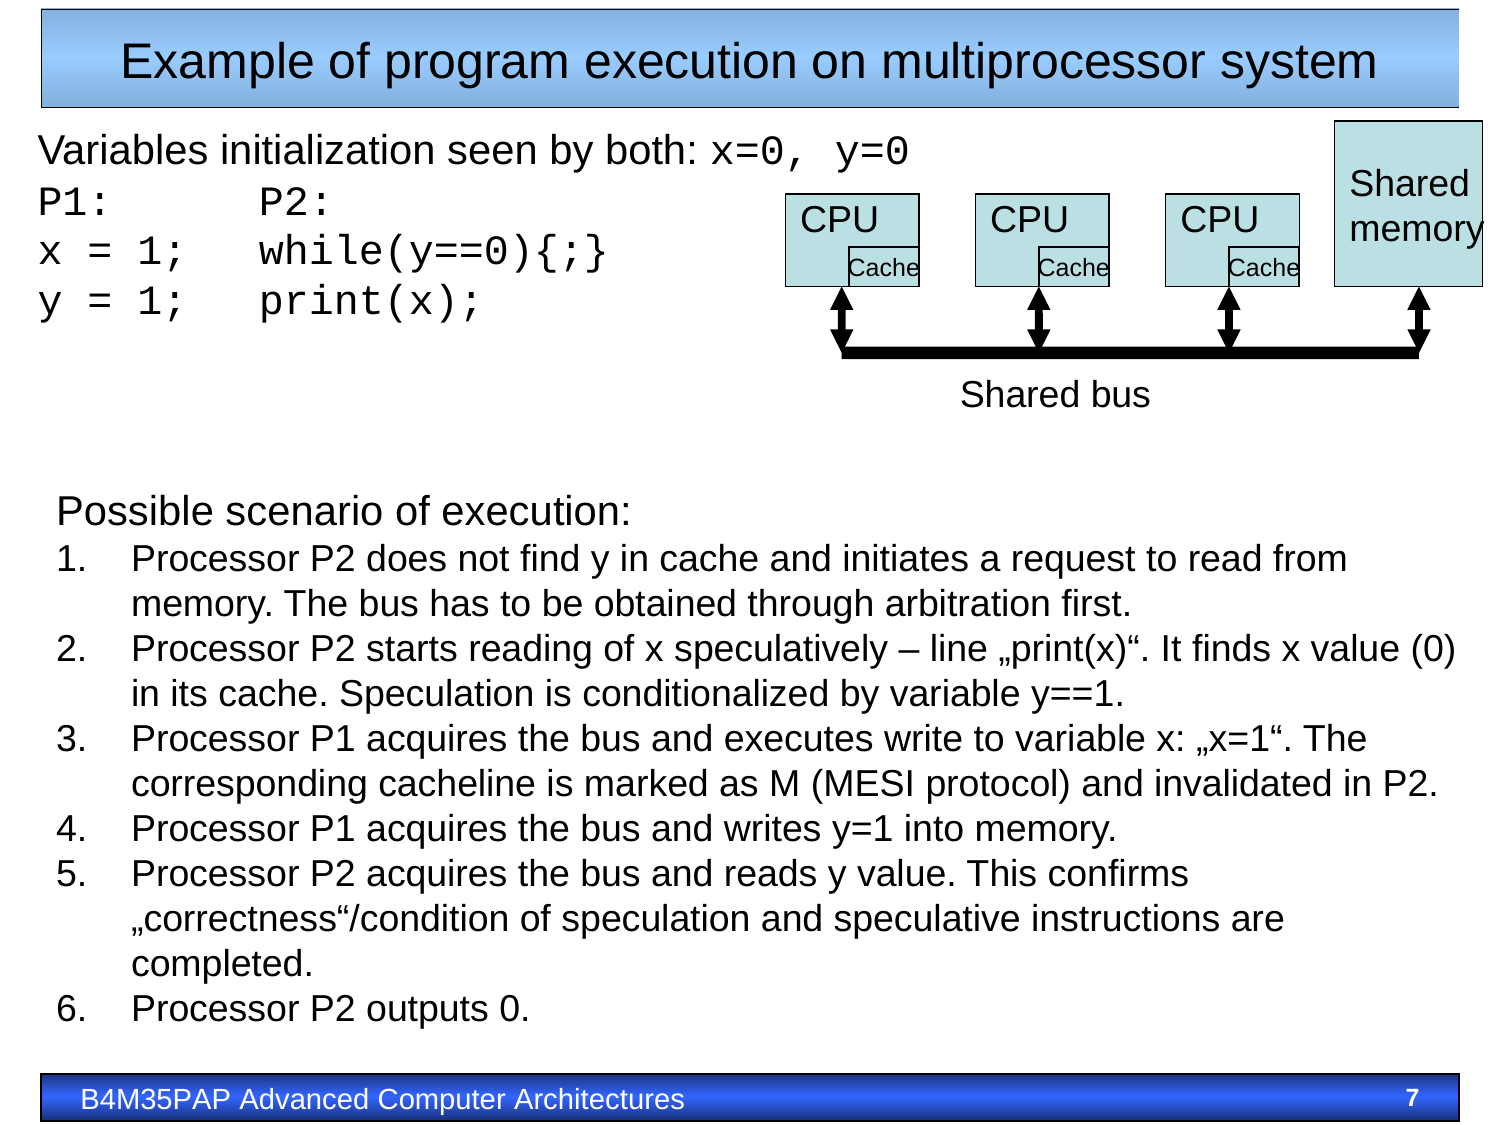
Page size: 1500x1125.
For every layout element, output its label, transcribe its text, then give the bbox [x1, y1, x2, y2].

text_box Shared memory [1334, 120, 1483, 287]
text_box CPU [1165, 193, 1300, 287]
text_box Cache [1228, 246, 1300, 287]
text_box Shared bus [945, 363, 1166, 423]
text_box Possible scenario of execution: Processor P2 does not find y in cache and initiates a request to read from memory. The bus has to be obtained through arbitration first. Processor P2 starts reading of x speculatively – line „print(x)“. It finds x value (0) in its cache. Speculation is conditionalized by variable y==1. Processor P1 acquires the bus and executes write to variable x: „x=1“. The corresponding cacheline is marked as M (MESI protocol) and invalidated in P2. Processor P1 acquires the bus and writes y=1 into memory. Processor P2 acquires the bus and reads y value. This confirms „correctness“/condition of speculation and speculative instructions are completed. Processor P2 outputs 0. [41, 476, 1483, 1037]
text_box Cache [1043, 246, 1110, 287]
text_box CPU [1043, 193, 1110, 246]
title Example of program execution on multiprocessor system [41, 8, 1459, 108]
text_box Variables initialization seen by both: x=0, y=0 P1: P2: x = 1; while(y==0){;} y = 1; print(x); [22, 115, 1043, 331]
